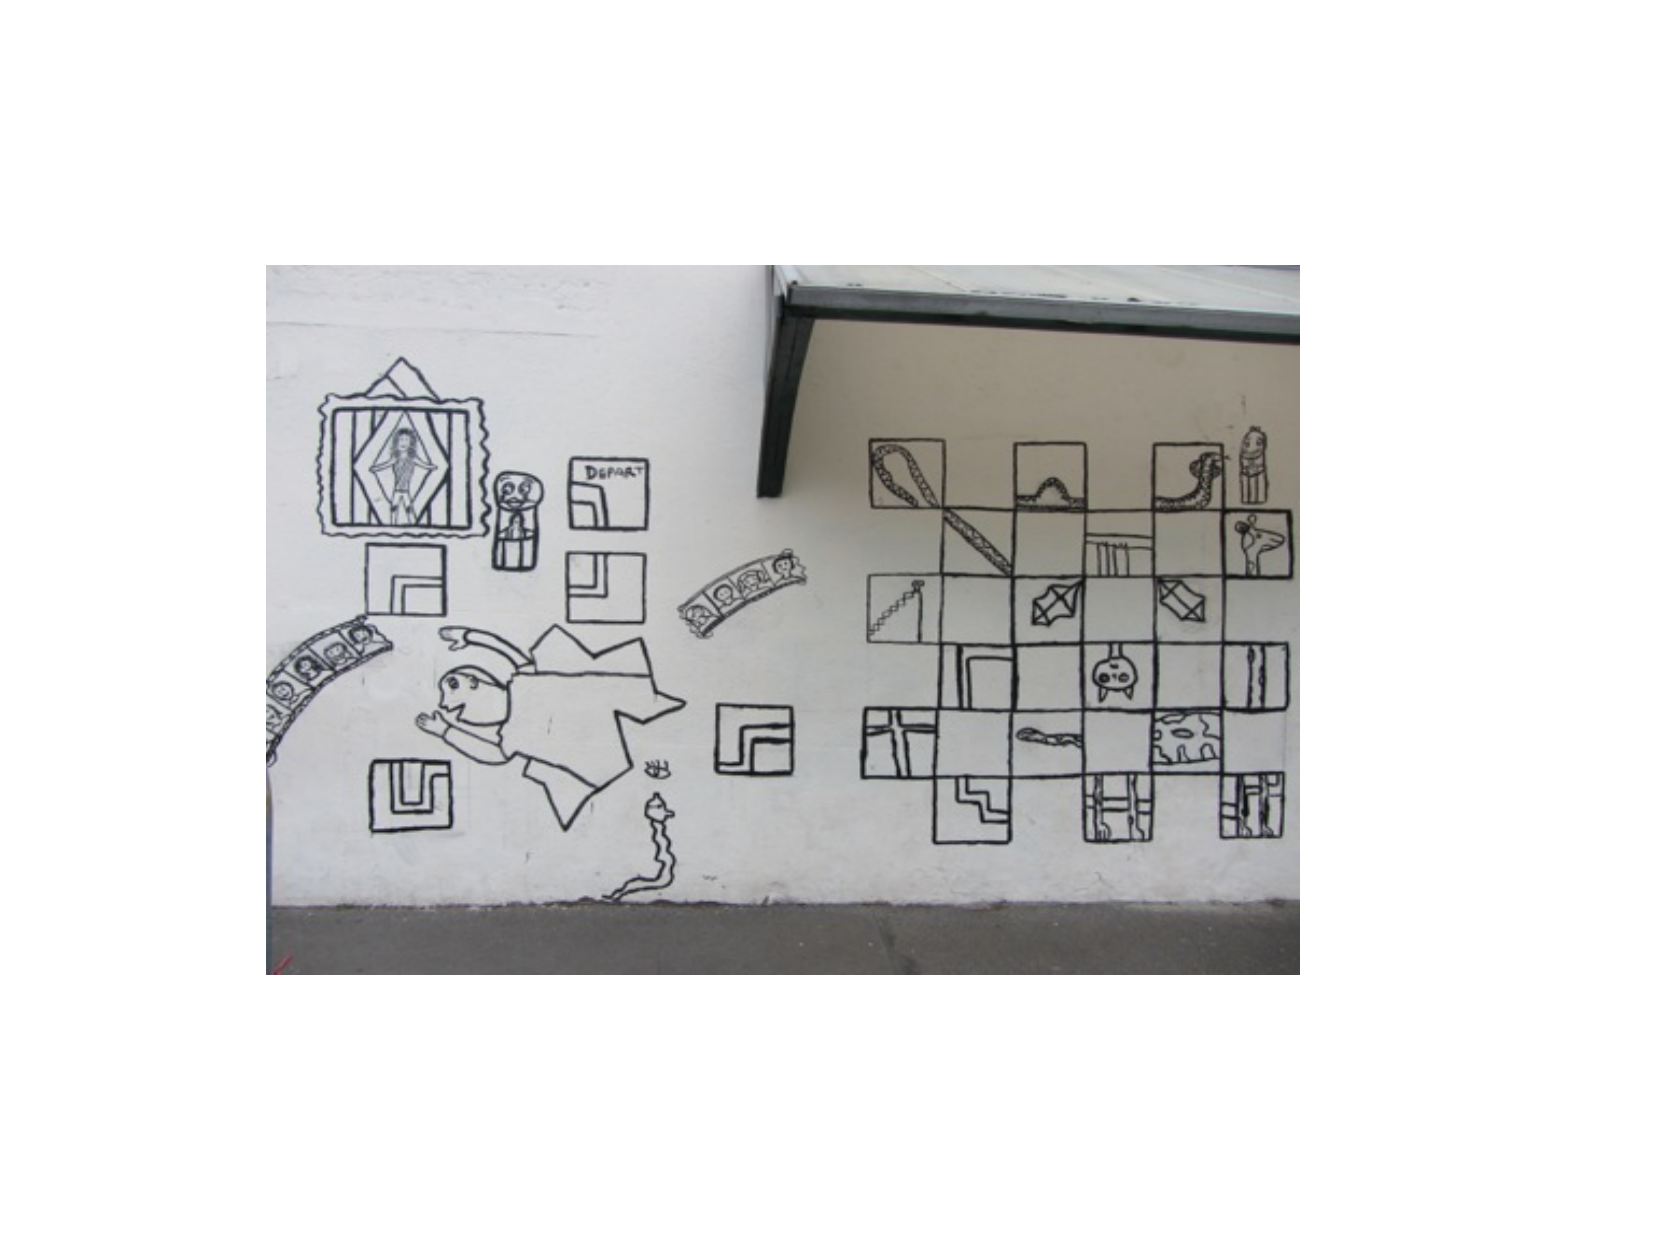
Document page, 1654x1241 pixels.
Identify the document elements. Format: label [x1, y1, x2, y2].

picture [266, 265, 1300, 975]
